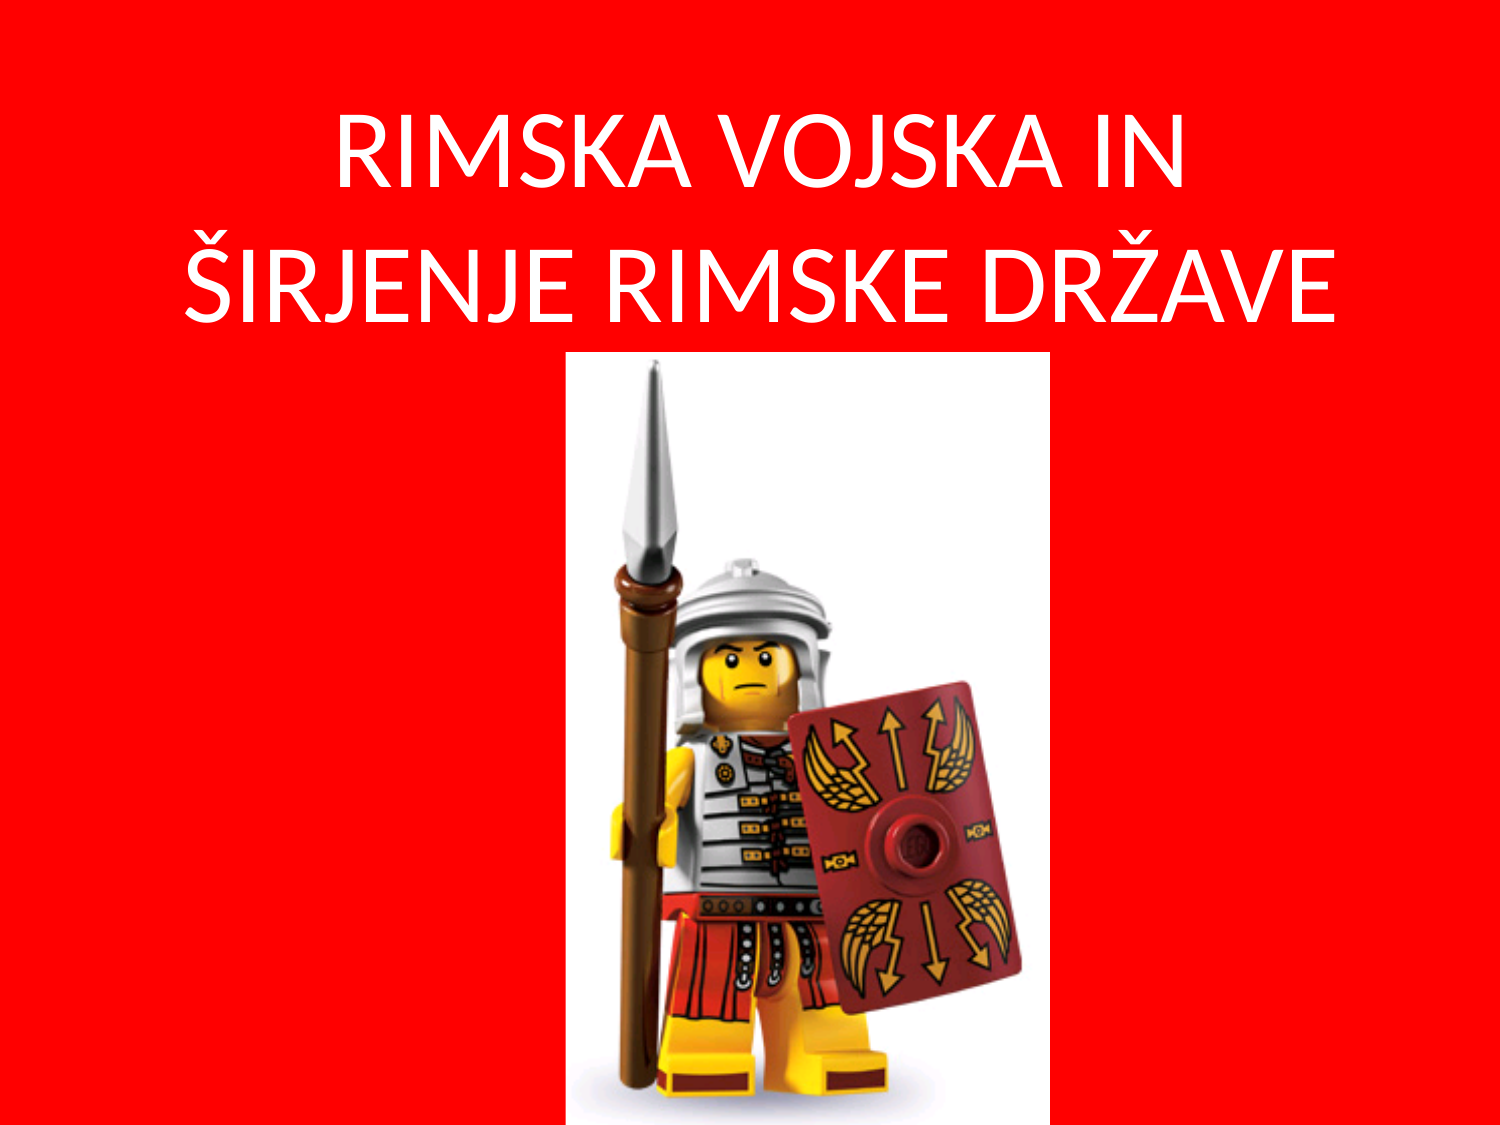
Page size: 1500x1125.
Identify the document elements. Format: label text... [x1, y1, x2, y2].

picture [565, 347, 1050, 1125]
title RIMSKA VOJSKA IN ŠIRJENJE RIMSKE DRŽAVE [123, 90, 1399, 331]
